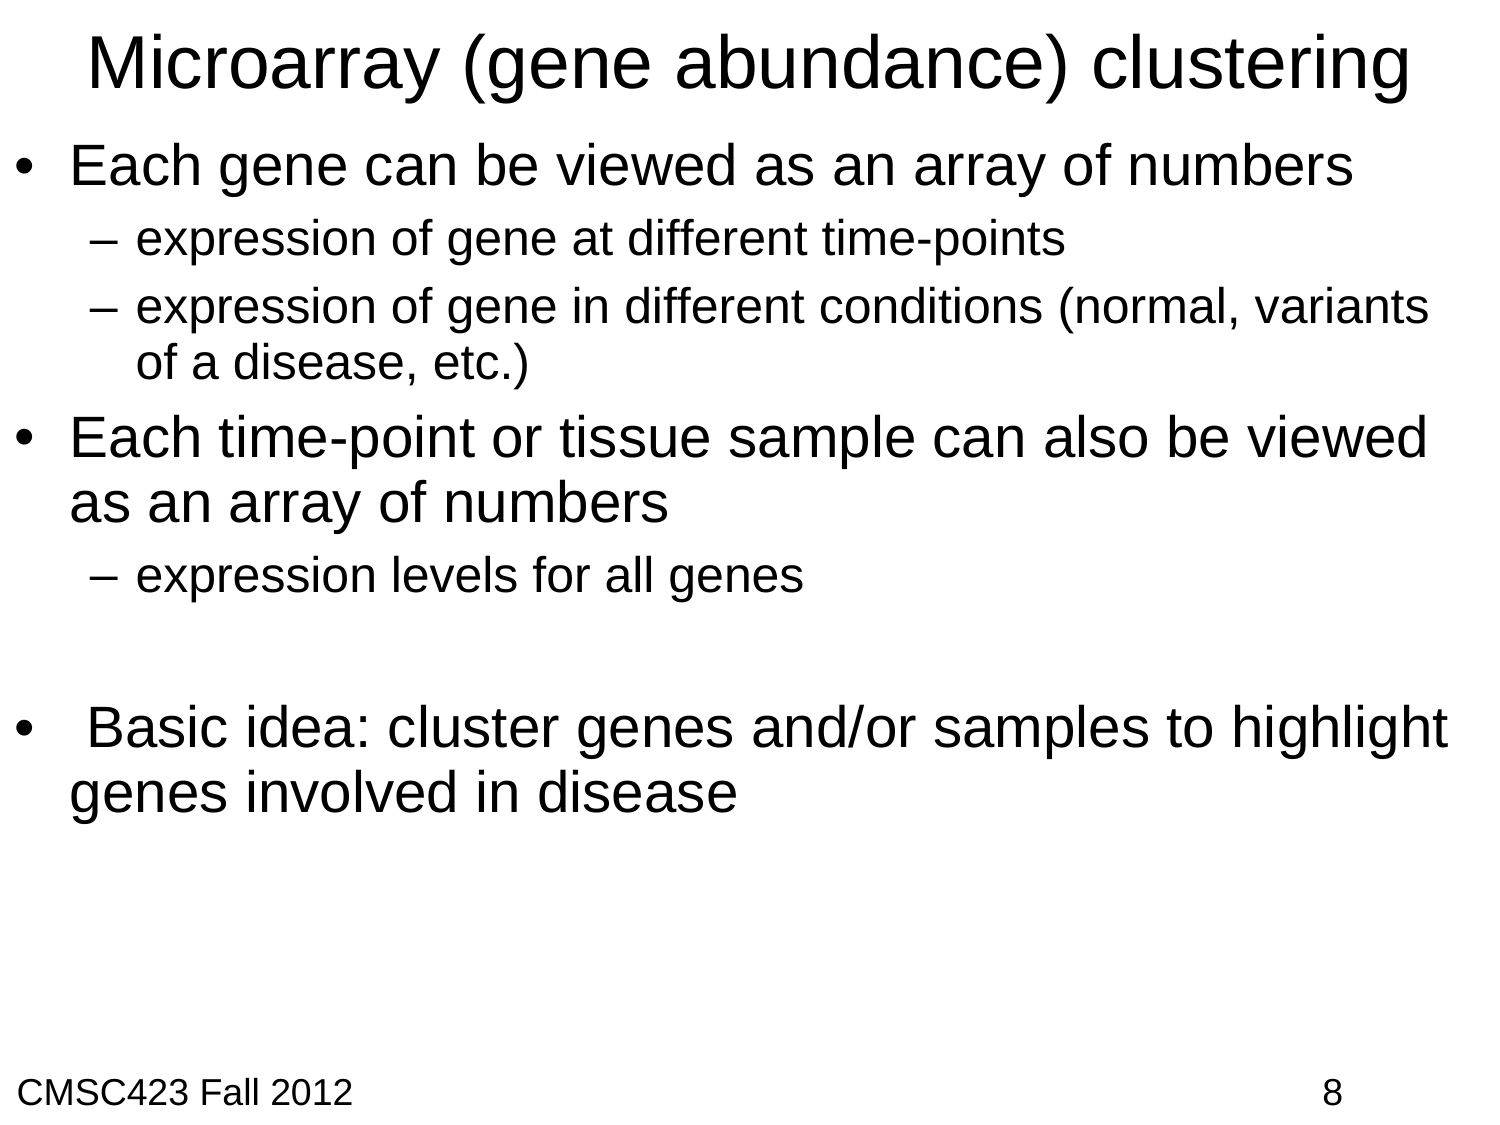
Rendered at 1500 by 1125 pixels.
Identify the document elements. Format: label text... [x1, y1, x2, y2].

title Microarray (gene abundance) clustering [0, 12, 1500, 113]
list Each gene can be viewed as an array of numbers expression of gene at different time-points expression of gene in different conditions (normal, variants of a disease, etc.) Each time-point or tissue sample can also be viewed as an array of numbers expression levels for all genes Basic idea: cluster genes and/or samples to highlight genes involved in disease [0, 124, 1500, 1125]
